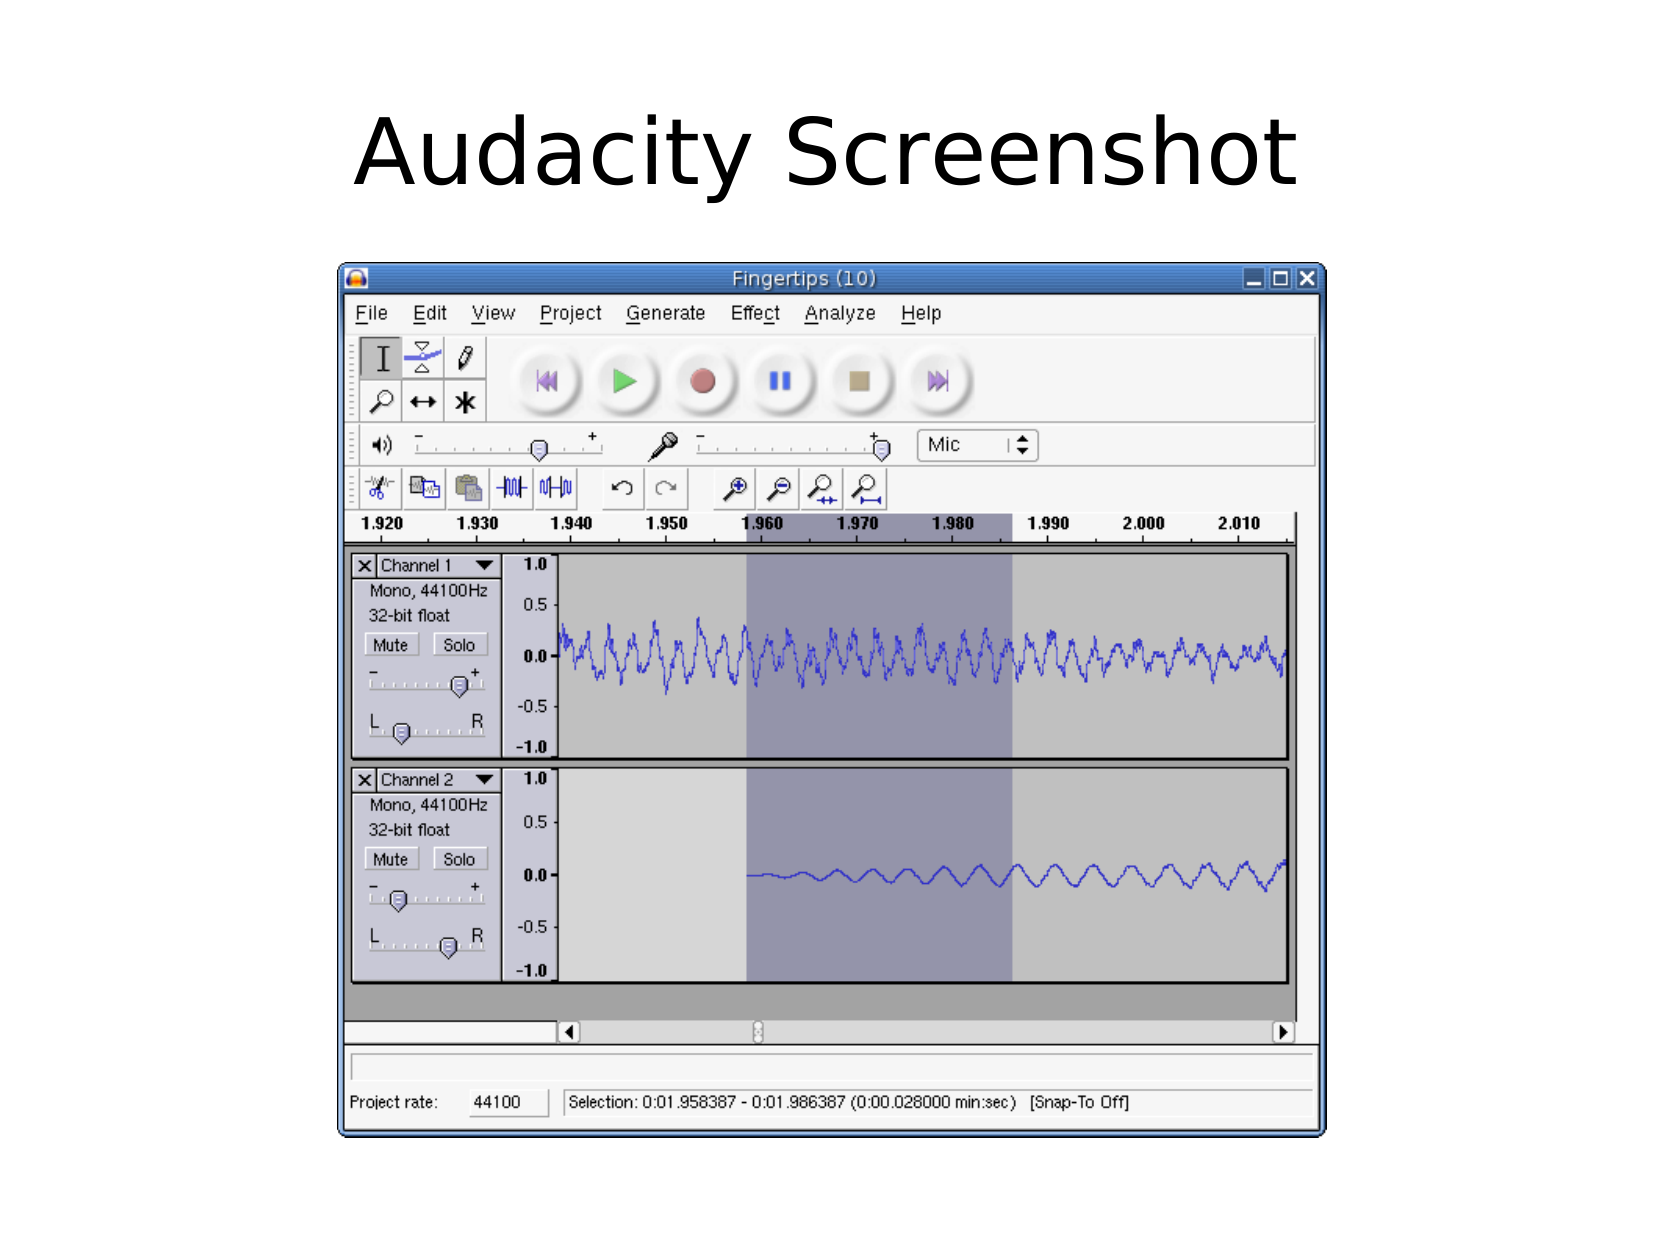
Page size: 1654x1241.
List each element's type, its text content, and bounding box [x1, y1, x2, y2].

picture [337, 262, 1327, 1138]
title Audacity Screenshot [82, 49, 1571, 257]
